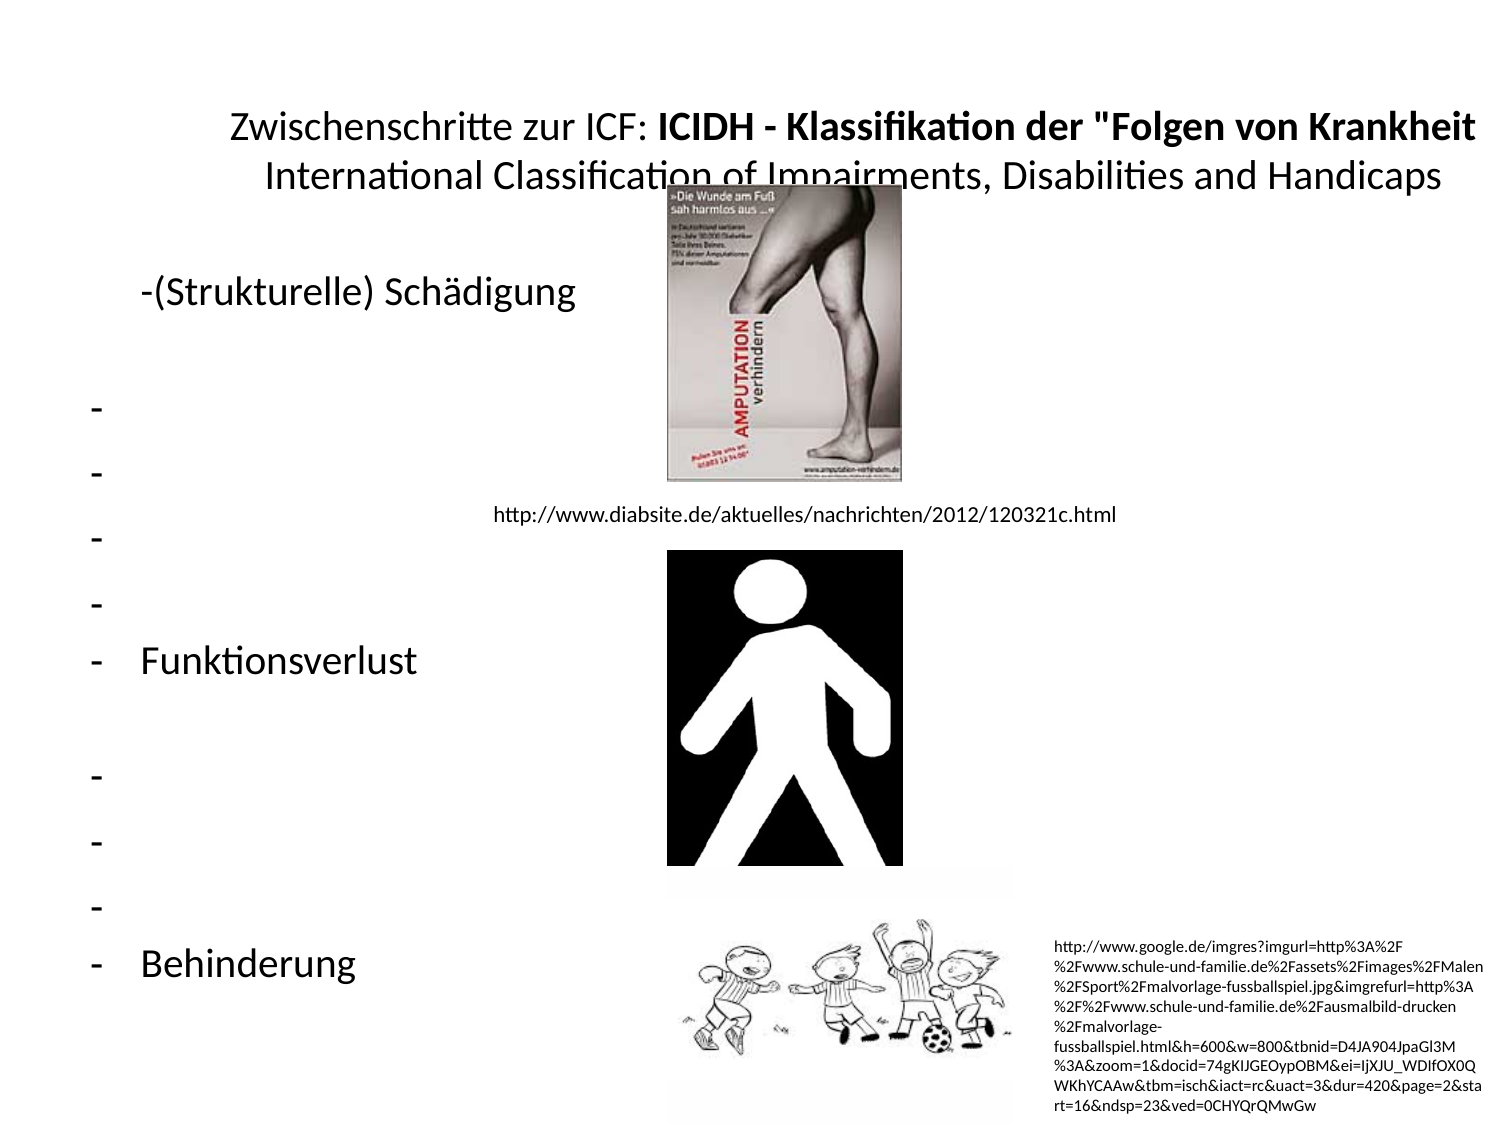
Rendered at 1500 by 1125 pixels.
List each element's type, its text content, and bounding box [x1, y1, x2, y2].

text_box http://www.diabsite.de/aktuelles/nachrichten/2012/120321c.html [478, 492, 1228, 534]
picture [667, 550, 1013, 1125]
list -(Strukturelle) Schädigung Funktionsverlust Behinderung [75, 262, 1426, 1005]
picture [667, 184, 902, 482]
title Zwischenschritte zur ICF: ICIDH - Klassifikation der "Folgen von Krankheit International Classification of Impairments, Disabilities and Handicaps [178, 54, 1500, 243]
text_box http://www.google.de/imgres?imgurl=http%3A%2F%2Fwww.schule-und-familie.de%2Fassets%2Fimages%2FMalen%2FSport%2Fmalvorlage-fussballspiel.jpg&imgrefurl=http%3A%2F%2Fwww.schule-und-familie.de%2Fausmalbild-drucken%2Fmalvorlage-fussballspiel.html&h=600&w=800&tbnid=D4JA904JpaGl3M%3A&zoom=1&docid=74gKIJGEOypOBM&ei=IjXJU_WDIfOX0QWKhYCAAw&tbm=isch&iact=rc&uact=3&dur=420&page=2&start=16&ndsp=23&ved=0CHYQrQMwGw [1039, 928, 1500, 1123]
